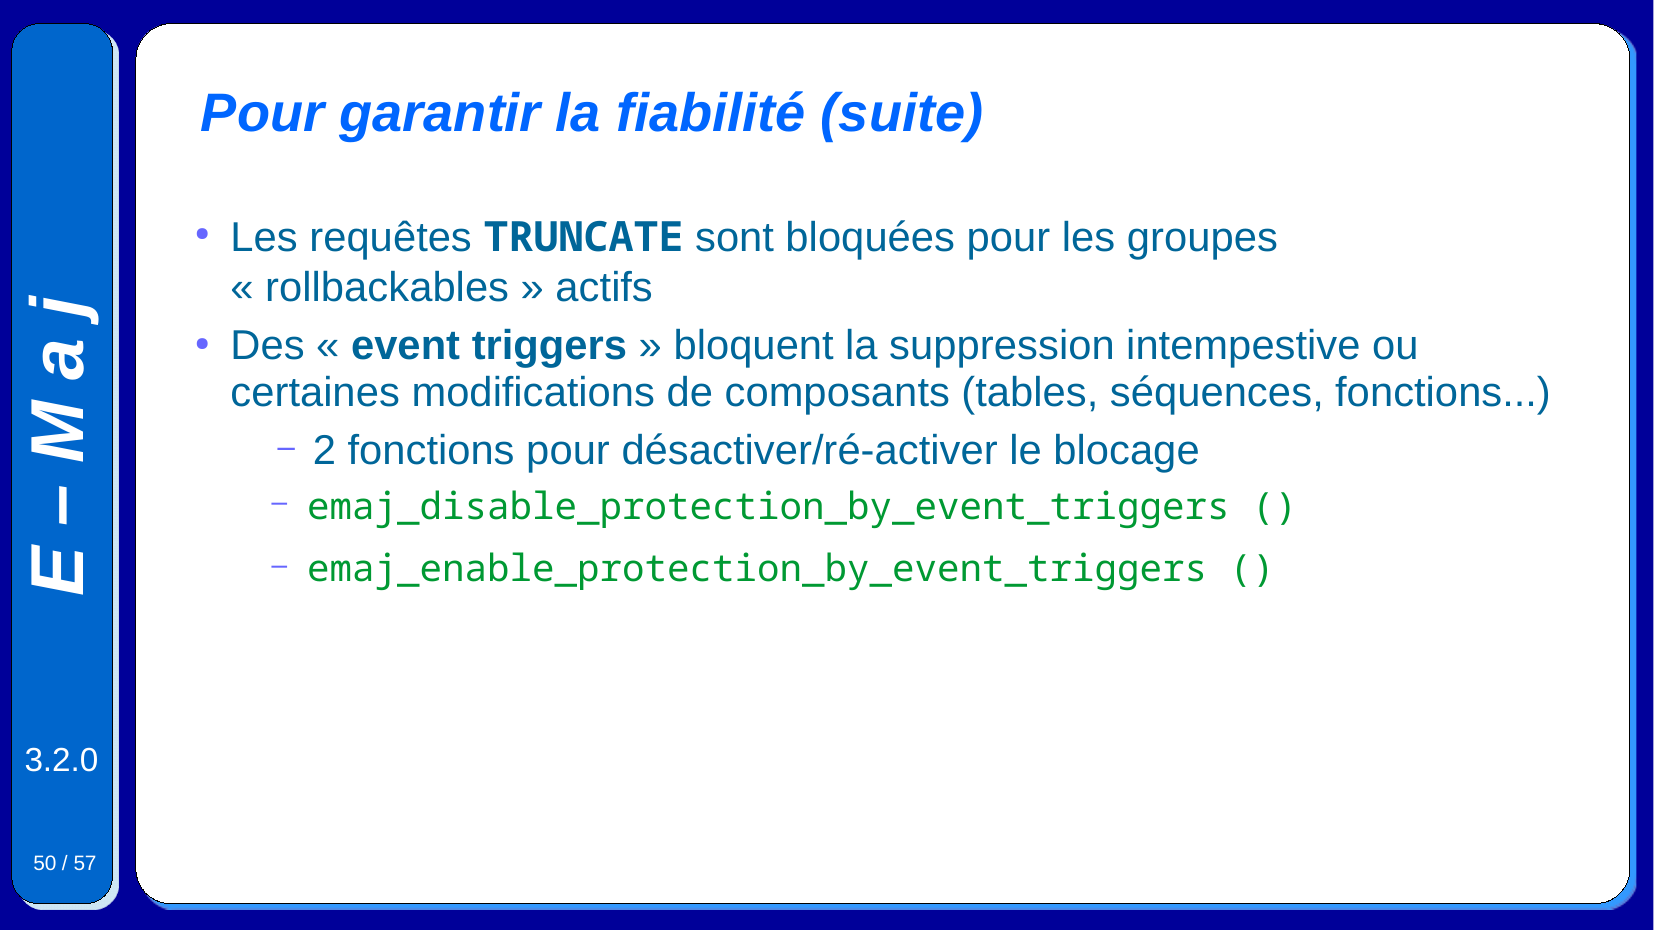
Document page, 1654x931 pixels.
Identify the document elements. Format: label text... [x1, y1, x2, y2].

list Les requêtes TRUNCATE sont bloquées pour les groupes « rollbackables » actifs Des « event triggers » bloquent la suppression intempestive ou certaines modifications de composants (tables, séquences, fonctions...) 2 fonctions pour désactiver/ré-activer le blocage emaj_disable_protection_by_event_triggers () emaj_enable_protection_by_event_triggers () [177, 206, 1587, 827]
title Pour garantir la fiabilité (suite) [200, 34, 1575, 191]
